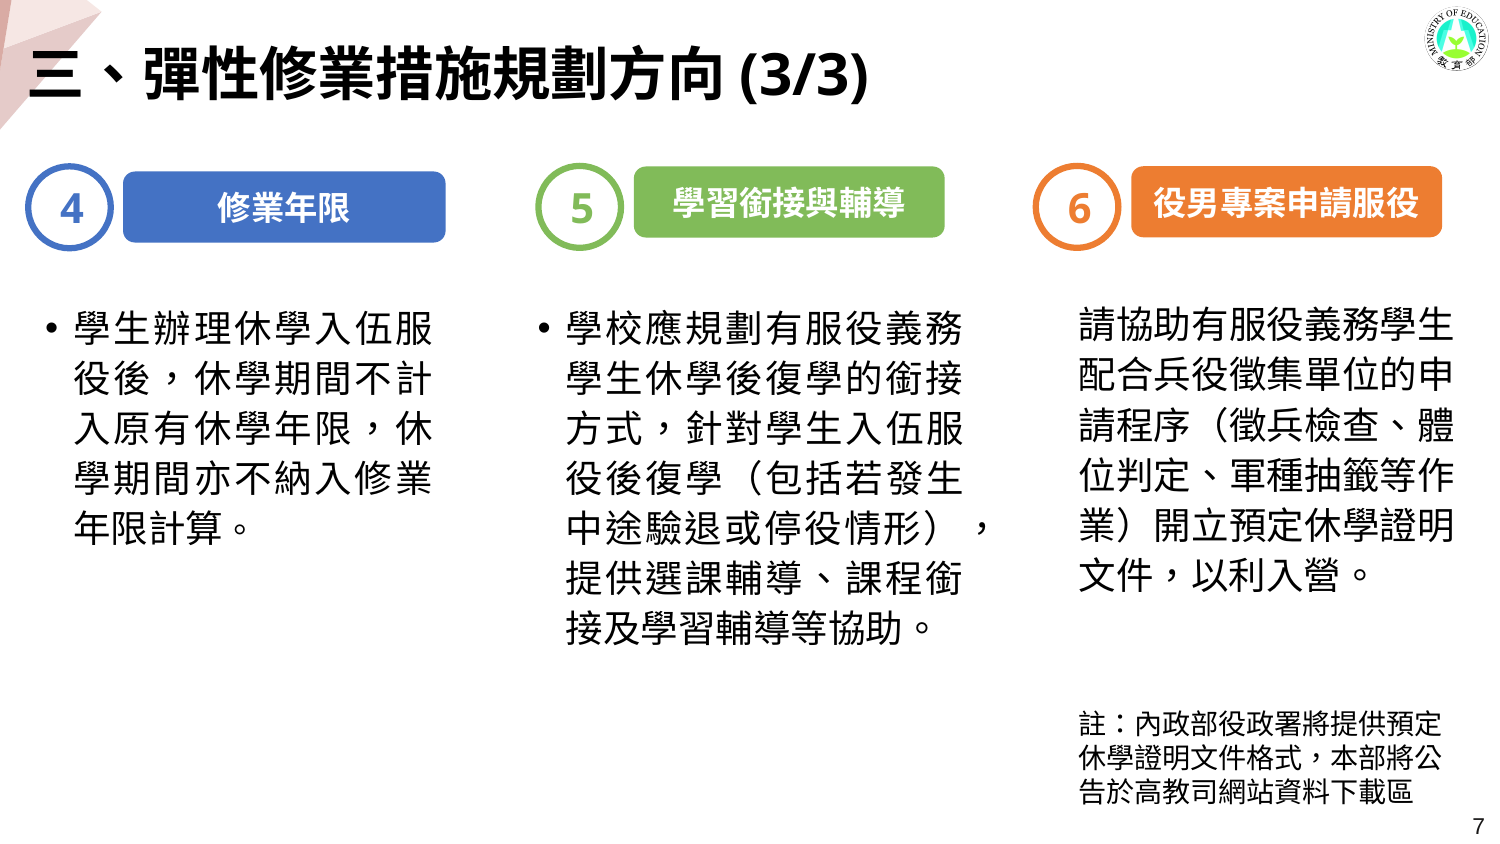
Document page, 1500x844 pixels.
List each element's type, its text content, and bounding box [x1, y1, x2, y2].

text_box 修業年限 [123, 171, 446, 243]
title 三、彈性修業措施規劃方向(3/3) [11, 27, 1475, 125]
text_box 學校應規劃有服役義務學生休學後復學的銜接方式，針對學生入伍服役後復學（包括若發生中途驗退或停役情形），提供選課輔導、課程銜接及學習輔導等協助。 [522, 292, 979, 658]
picture [1426, 6, 1489, 65]
text_box 5 [538, 165, 622, 248]
text_box [0, 0, 102, 130]
text_box 4 [28, 166, 111, 249]
text_box 6 [1035, 165, 1119, 248]
text_box 役男專案申請服役 [1131, 166, 1443, 238]
text_box 學習銜接與輔導 [633, 166, 945, 238]
text_box 請協助有服役義務學生配合兵役徵集單位的申請程序（徵兵檢查、體位判定、軍種抽籤等作業）開立預定休學證明文件，以利入營。 [1063, 289, 1470, 605]
text_box 註：內政部役政署將提供預定休學證明文件格式，本部將公告於高教司網站資料下載區 [1063, 699, 1470, 816]
text_box 學生辦理休學入伍服役後，休學期間不計入原有休學年限，休學期間亦不納入修業年限計算。 [30, 292, 448, 558]
